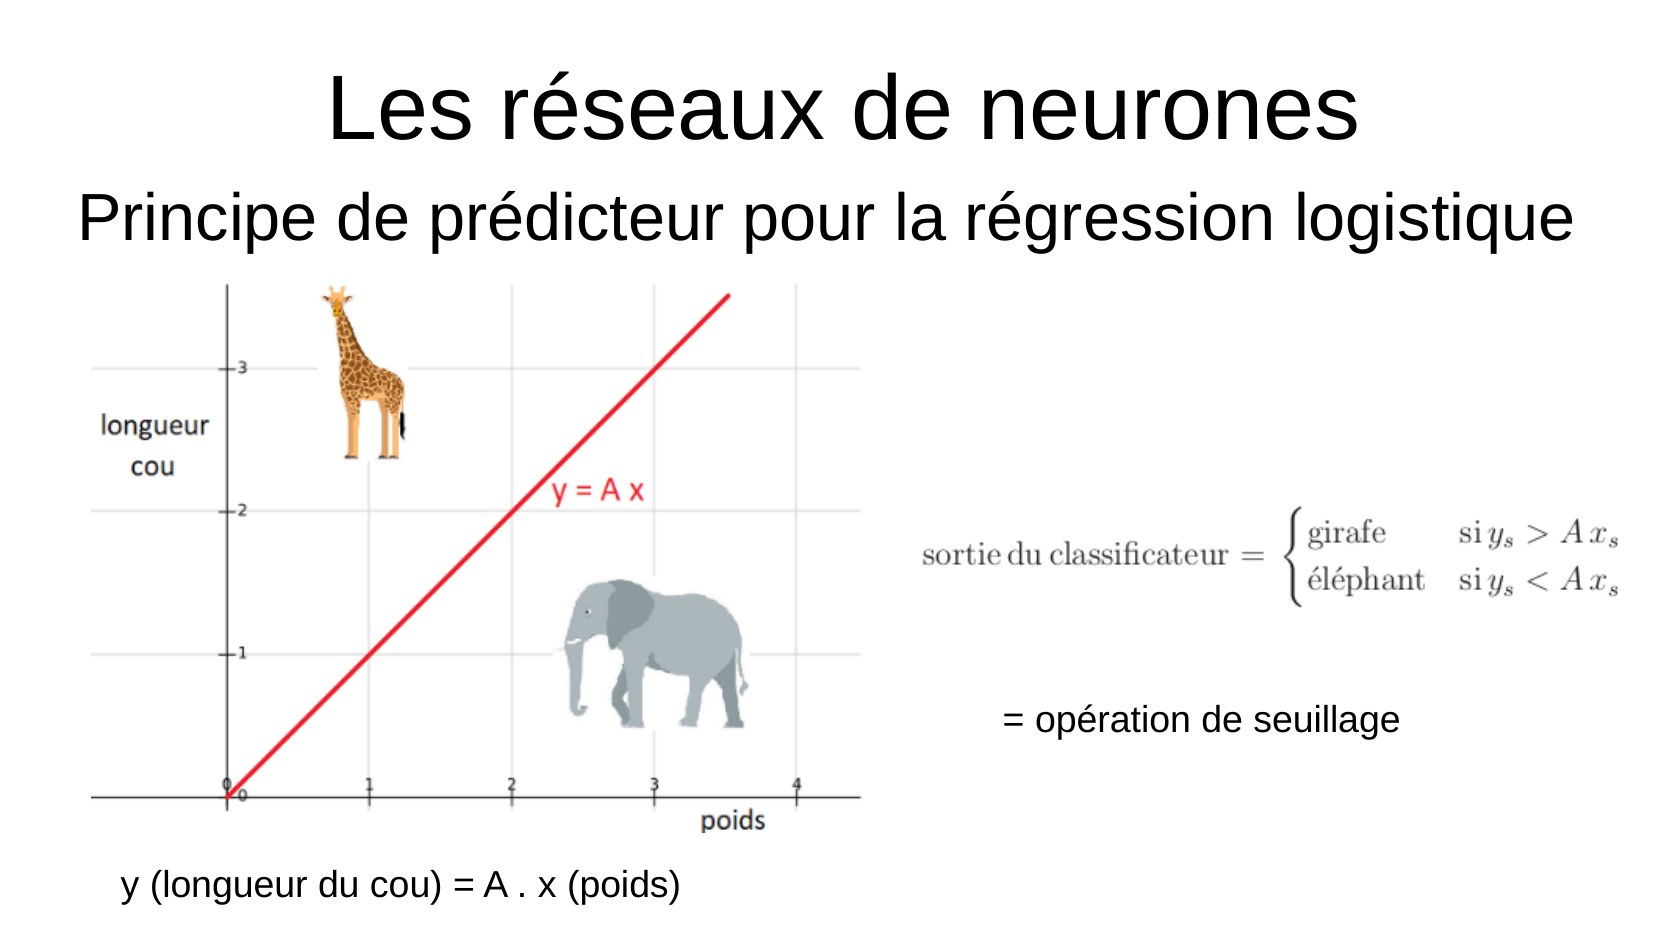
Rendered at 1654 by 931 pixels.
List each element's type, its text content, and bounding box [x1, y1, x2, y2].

picture [91, 262, 871, 833]
picture [904, 491, 1641, 623]
text_box Principe de prédicteur pour la régression logistique [0, 142, 1654, 292]
text_box = opération de seuillage [987, 691, 1416, 748]
title Les réseaux de neurones [100, 29, 1589, 142]
text_box y (longueur du cou) = A . x (poids) [105, 855, 697, 913]
